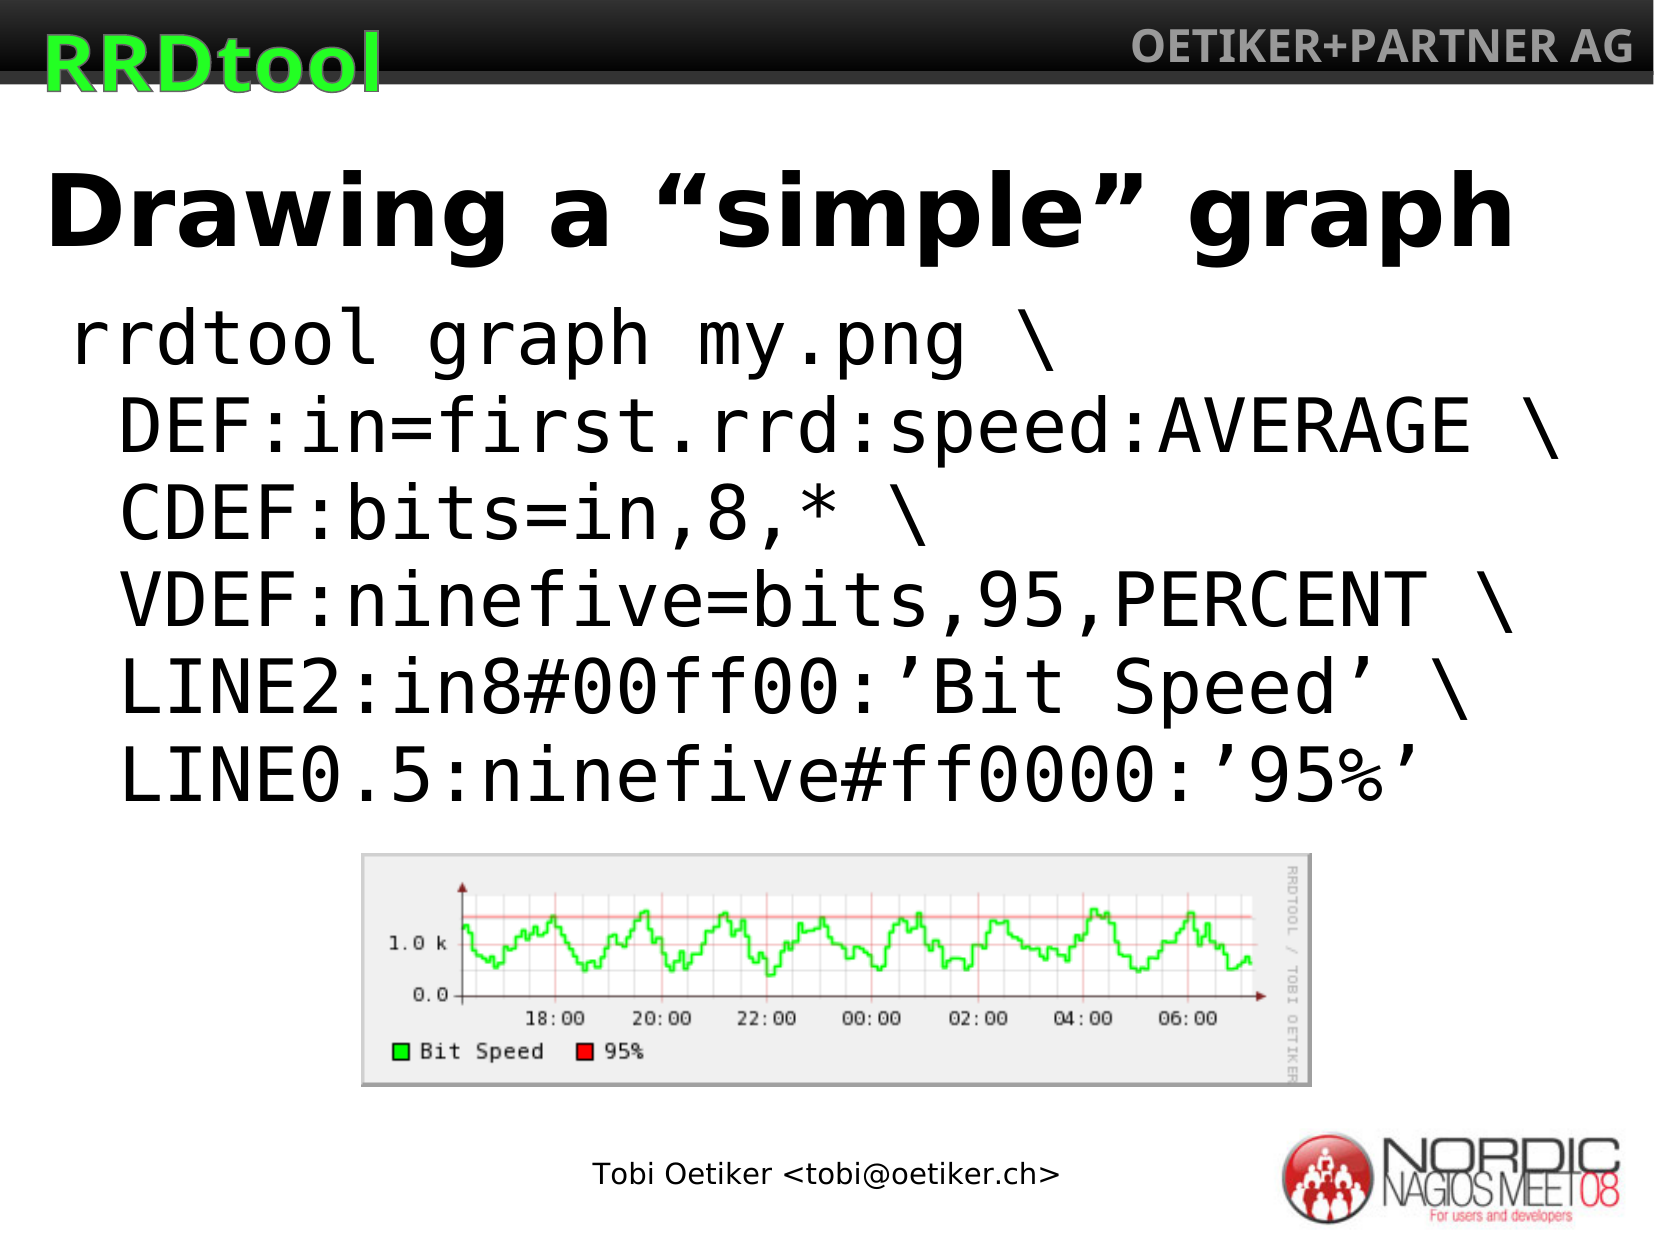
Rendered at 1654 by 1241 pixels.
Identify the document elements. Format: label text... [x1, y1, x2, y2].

picture [361, 853, 1312, 1087]
text_box rrdtool graph my.png \ DEF:in=first.rrd:speed:AVERAGE \ CDEF:bits=in,8,* \ VDEF:ninefive=bits,95,PERCENT \ LINE2:in8#00ff00:’Bit Speed’ \ LINE0.5:ninefive#ff0000:’95%’ [47, 295, 1596, 820]
picture [1262, 1116, 1654, 1241]
title Drawing a “simple” graph [43, 137, 1582, 287]
